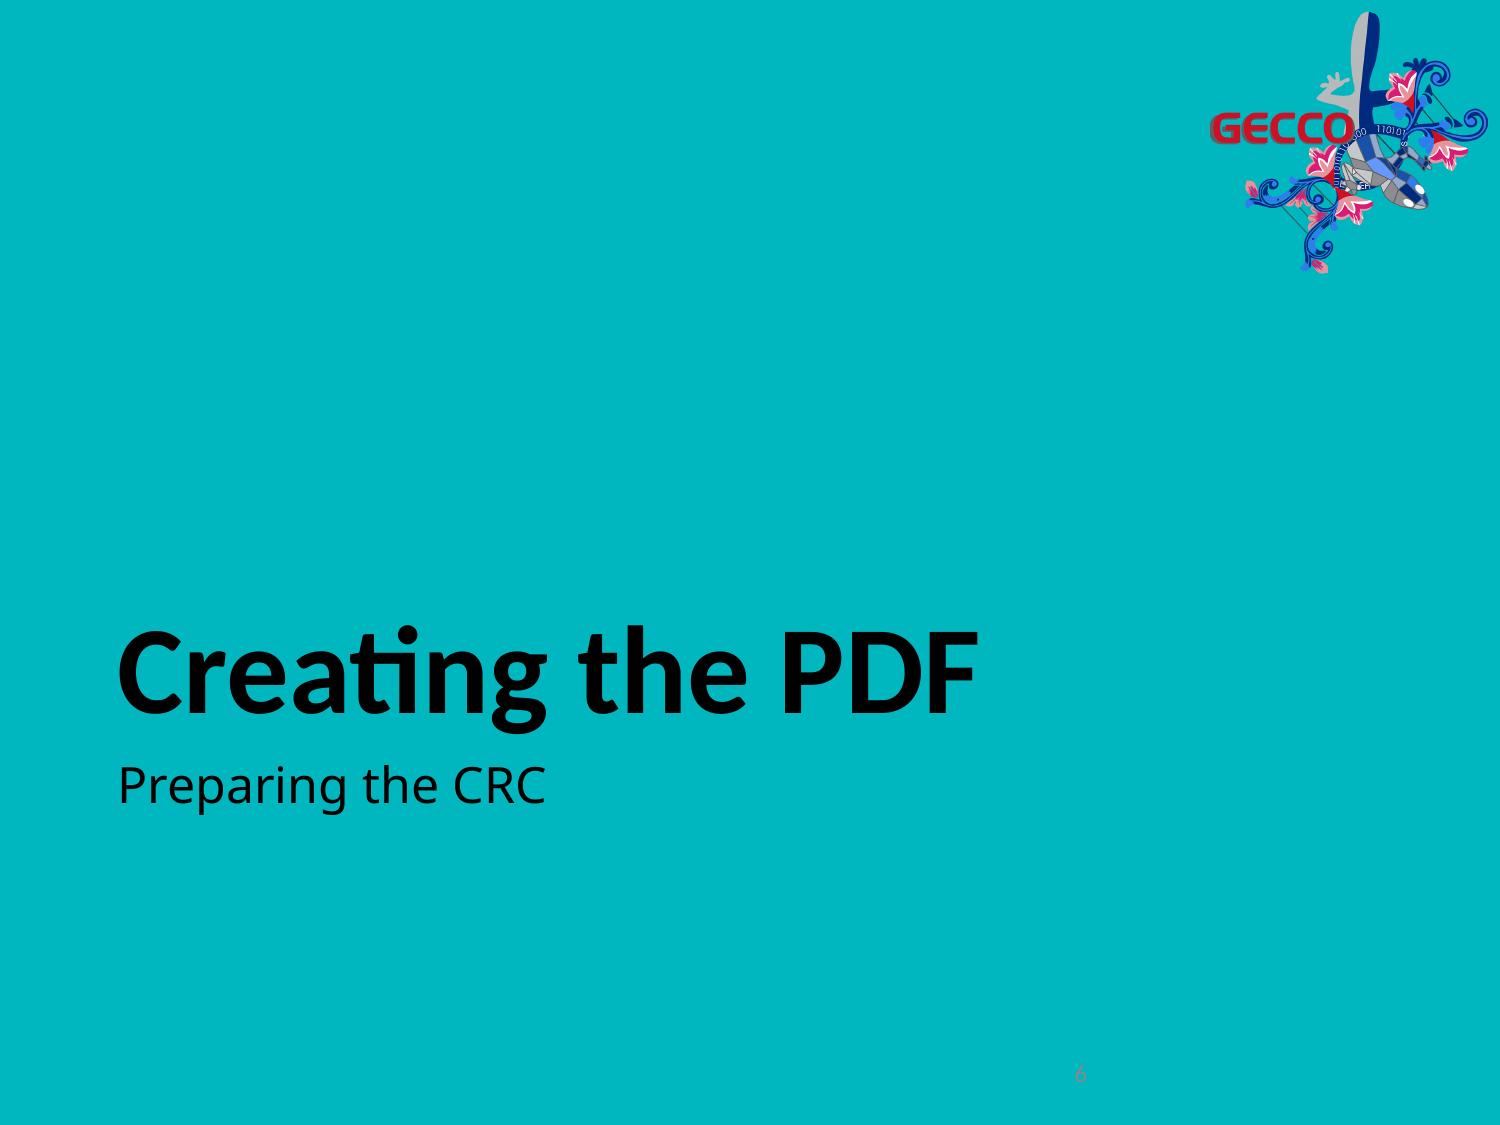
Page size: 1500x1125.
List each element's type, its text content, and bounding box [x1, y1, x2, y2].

text_box 6 [1059, 1042, 1397, 1103]
list Preparing the CRC [102, 752, 1397, 999]
title Creating the PDF [102, 280, 1397, 749]
